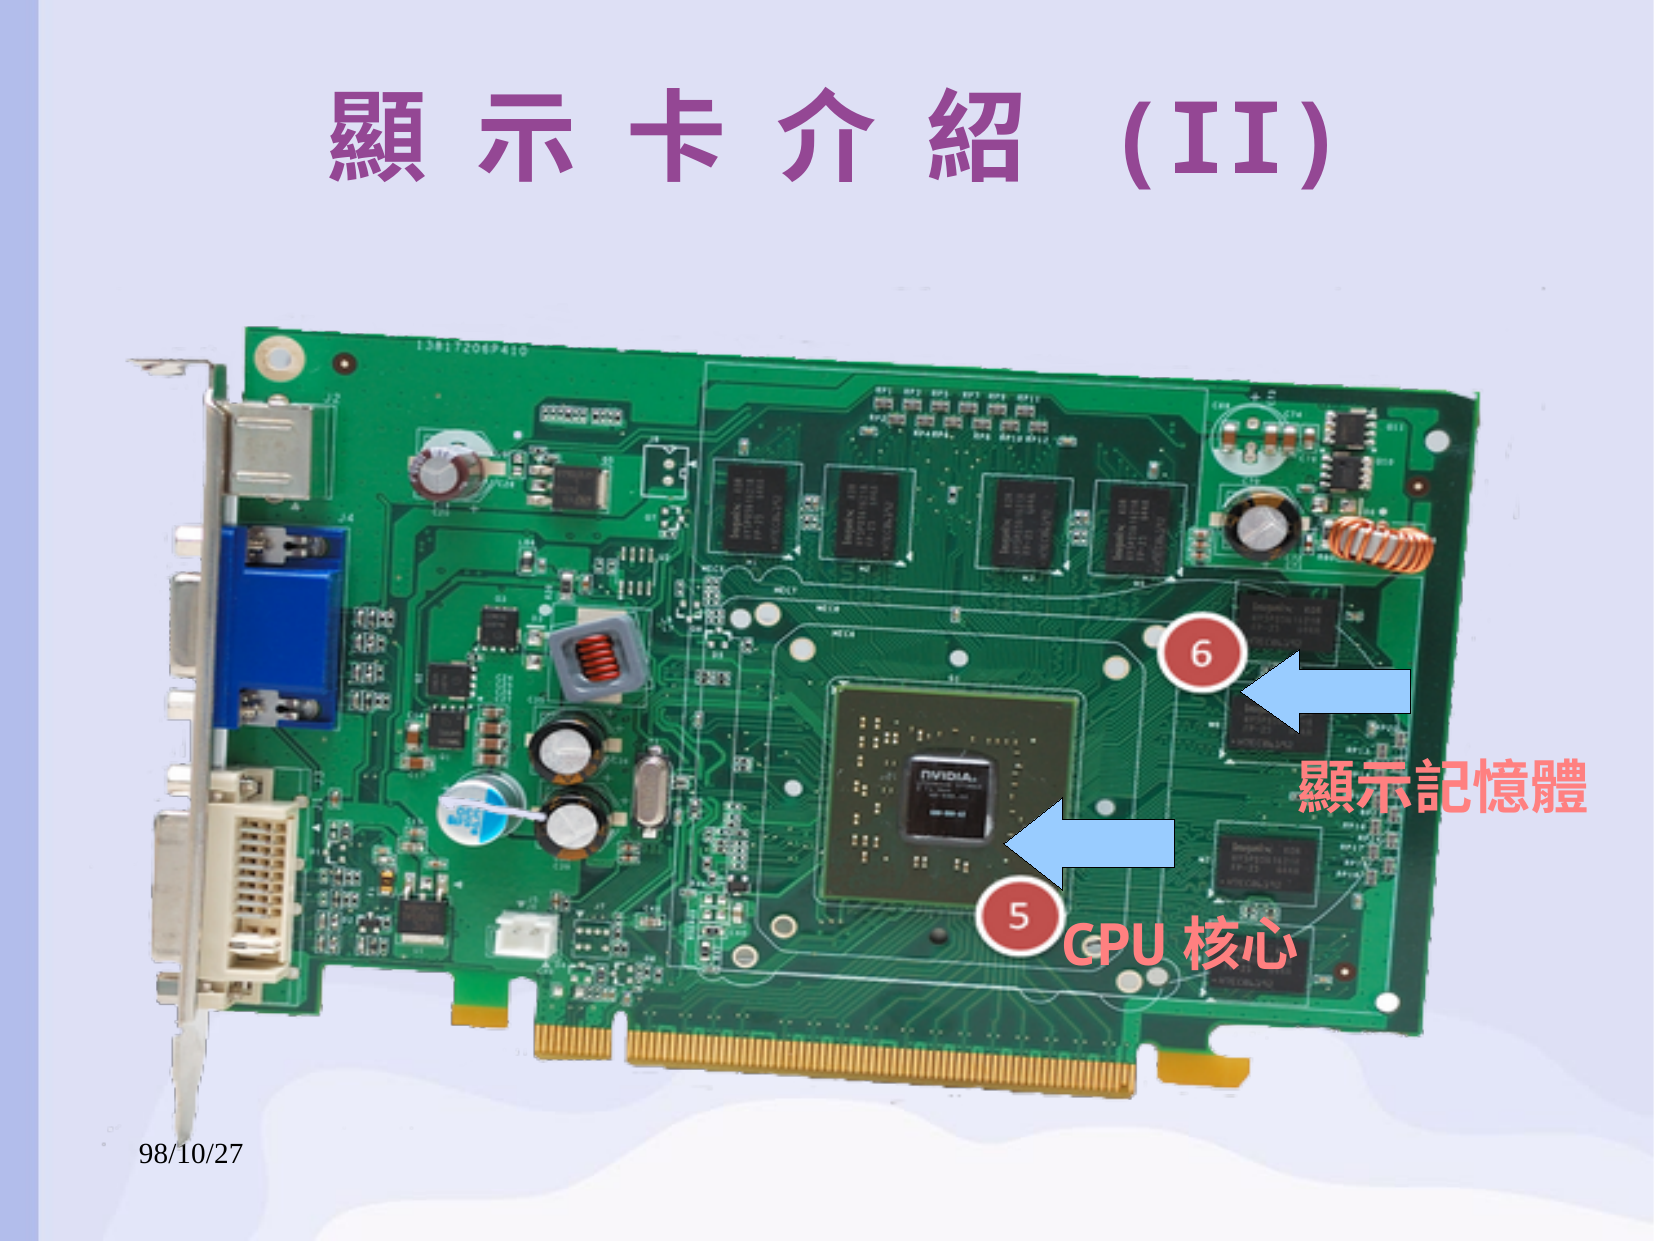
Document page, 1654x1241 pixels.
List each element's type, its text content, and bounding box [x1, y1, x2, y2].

picture [0, 0, 1654, 1241]
text_box CPU核心 [1046, 890, 1388, 1093]
text_box [1003, 797, 1175, 890]
title 顯 示 卡 介 紹 (II) [70, 29, 1447, 207]
text_box [1240, 649, 1411, 733]
text_box 顯示記憶體 [1282, 733, 1625, 916]
